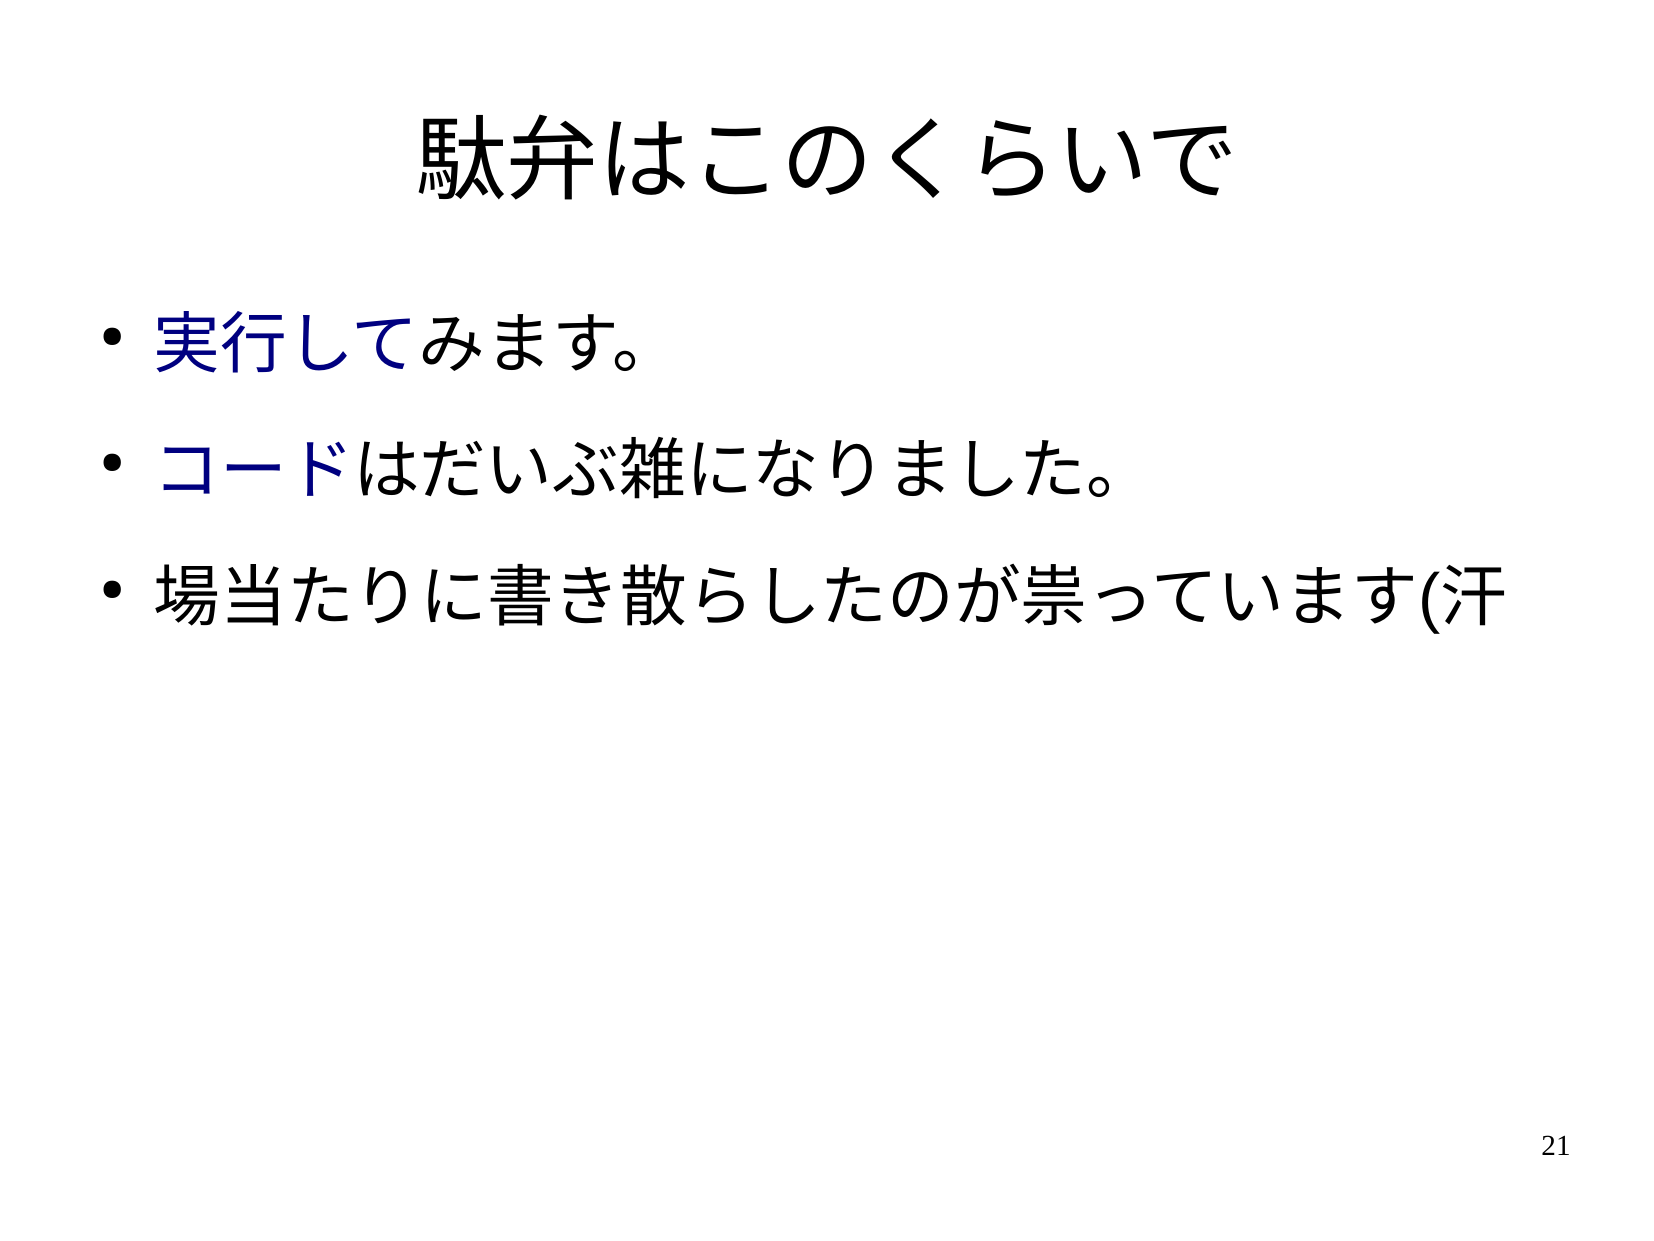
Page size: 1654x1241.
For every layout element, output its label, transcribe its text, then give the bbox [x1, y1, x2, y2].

list 実行してみます。 コードはだいぶ雑になりました。 場当たりに書き散らしたのが祟っています(汗 [82, 290, 1571, 1010]
title 駄弁はこのくらいで [82, 49, 1571, 257]
